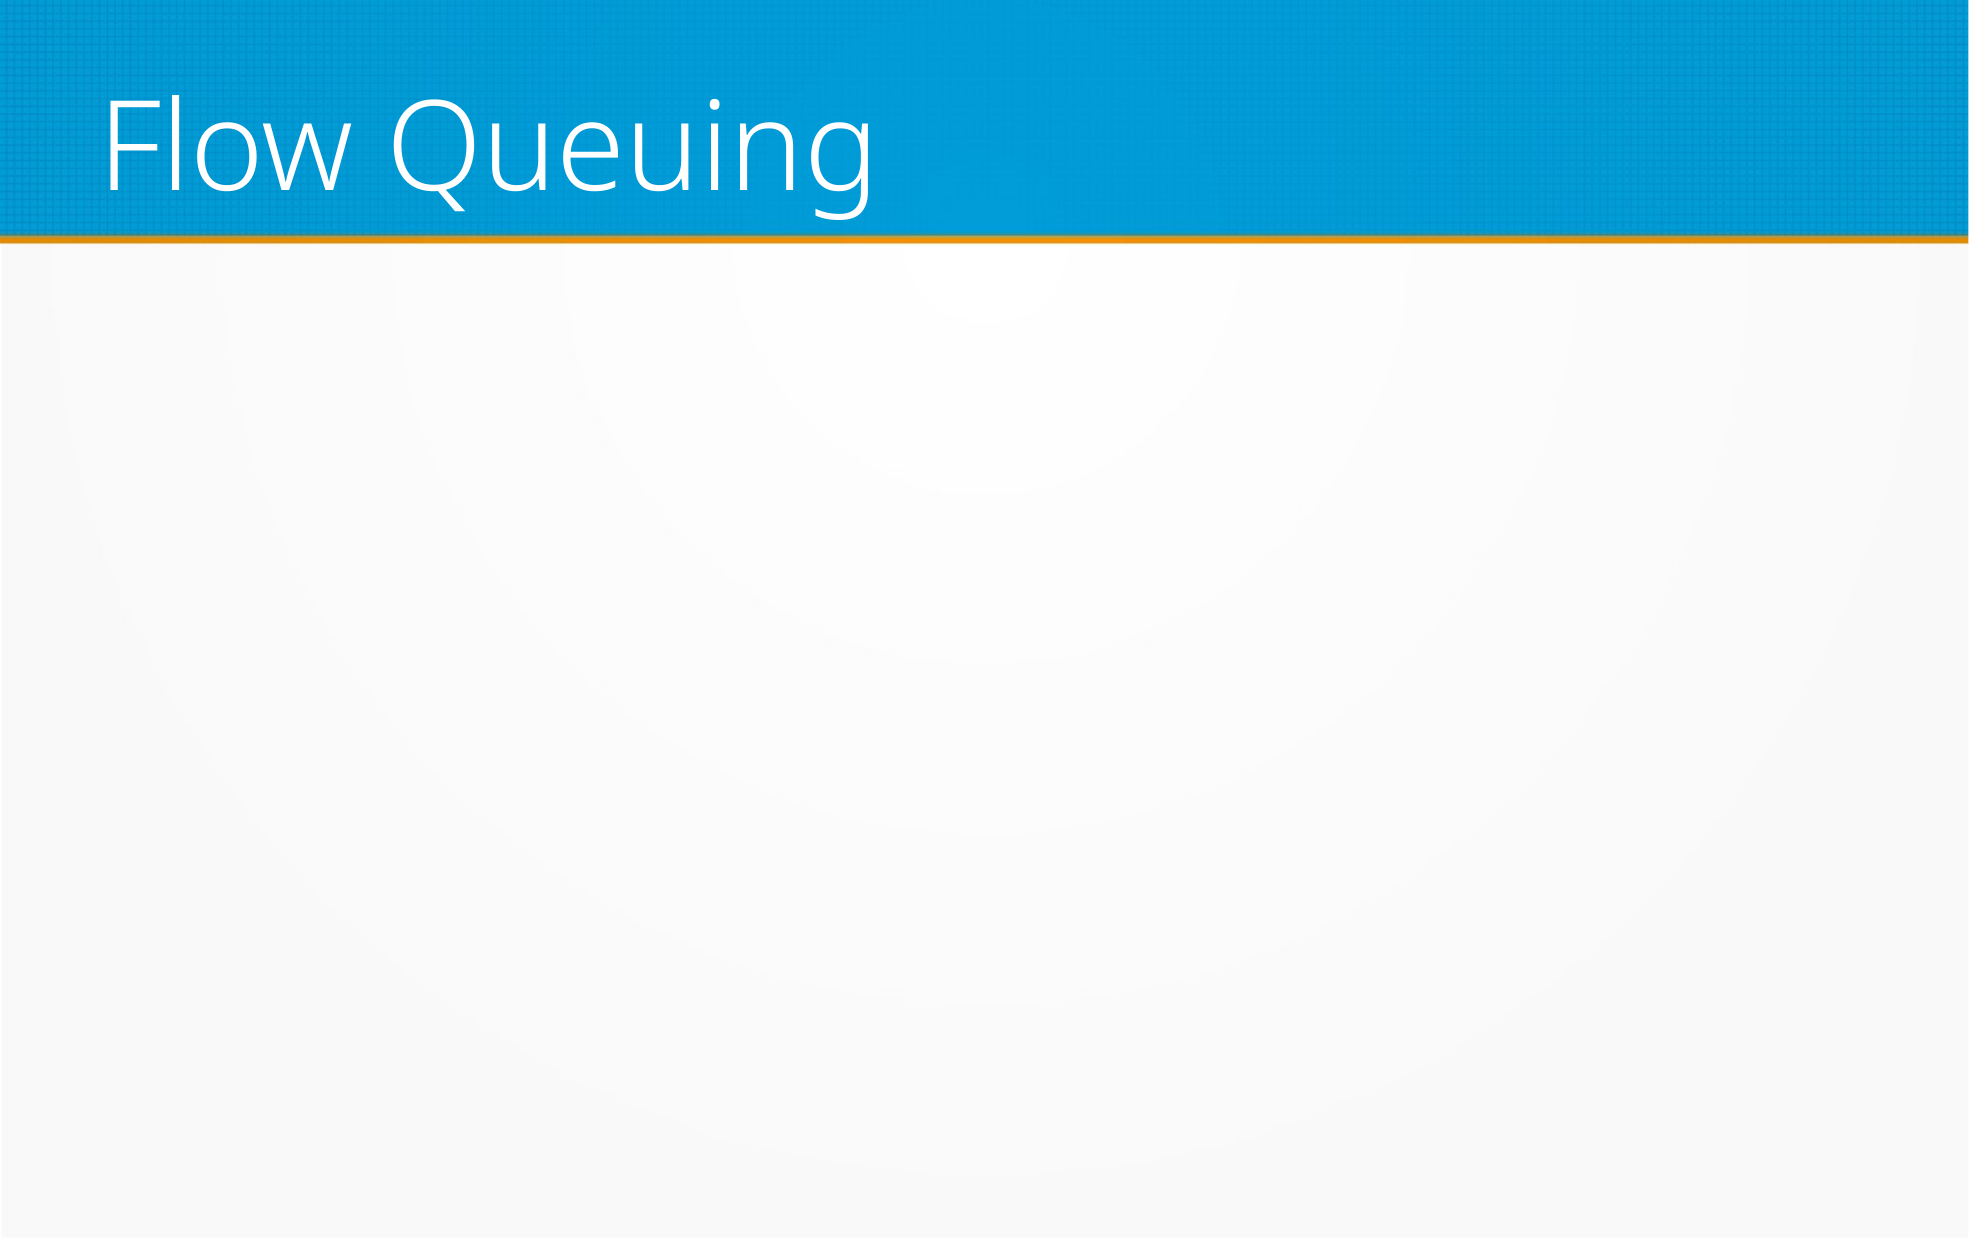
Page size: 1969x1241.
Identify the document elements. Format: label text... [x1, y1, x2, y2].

title Flow Queuing [98, 19, 1870, 227]
picture [0, 233, 1969, 1241]
